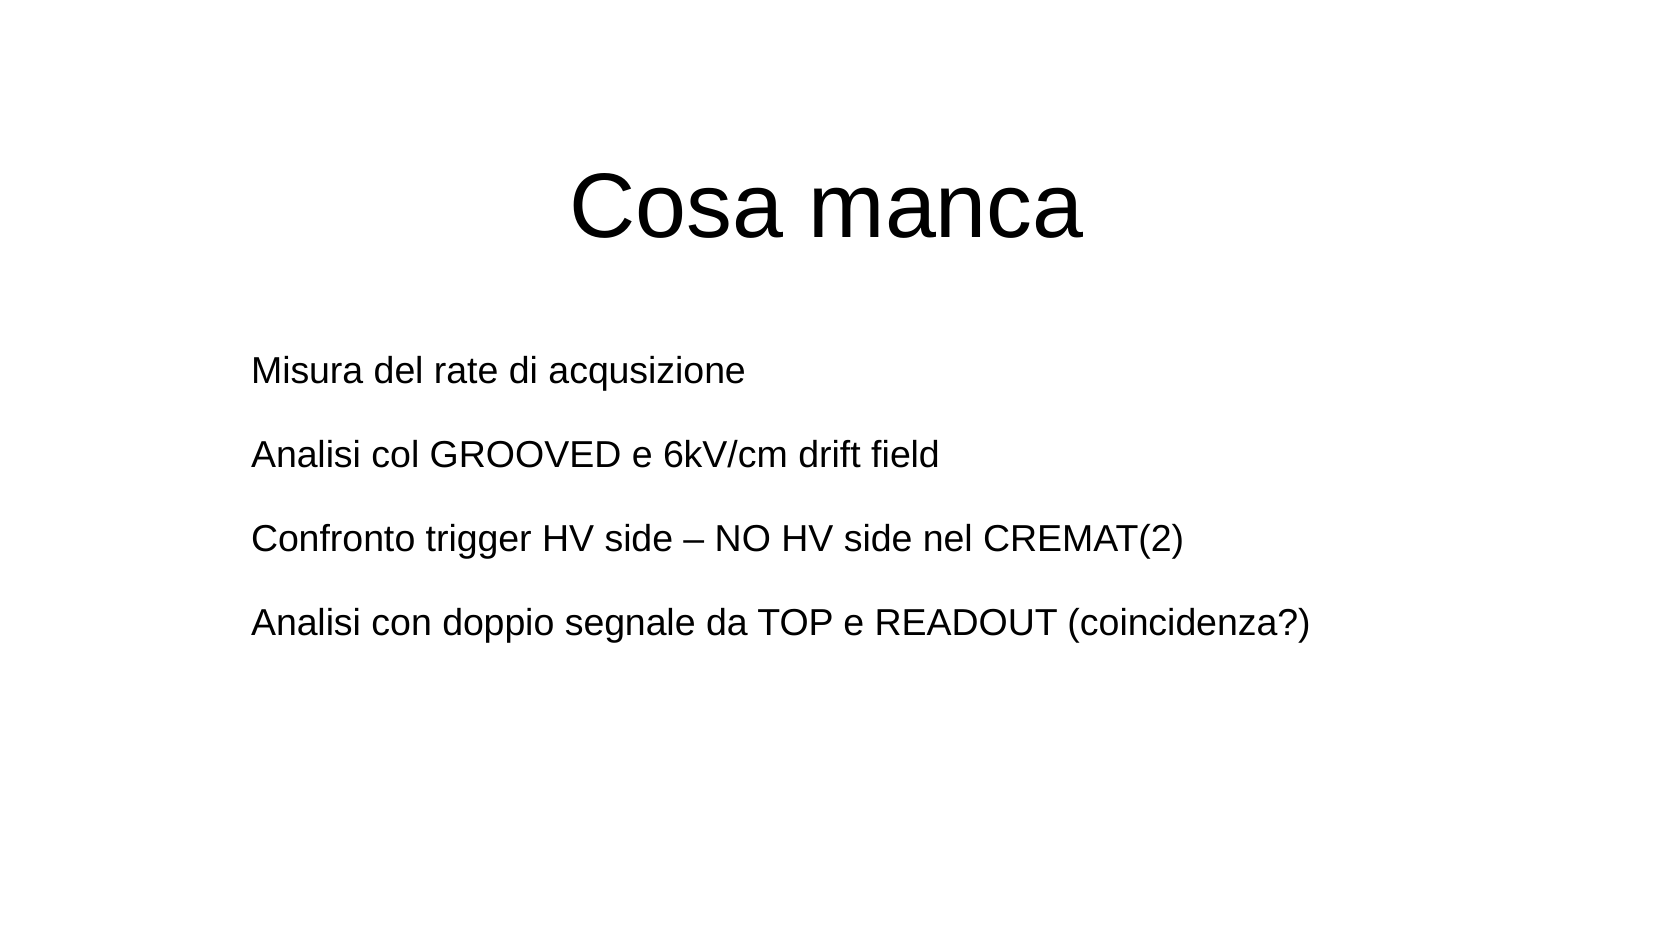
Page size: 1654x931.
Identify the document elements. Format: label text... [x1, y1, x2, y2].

title Cosa manca [82, 128, 1571, 284]
text_box Misura del rate di acqusizione Analisi col GROOVED e 6kV/cm drift field Confronto trigger HV side – NO HV side nel CREMAT(2) Analisi con doppio segnale da TOP e READOUT (coincidenza?) [236, 342, 1477, 652]
